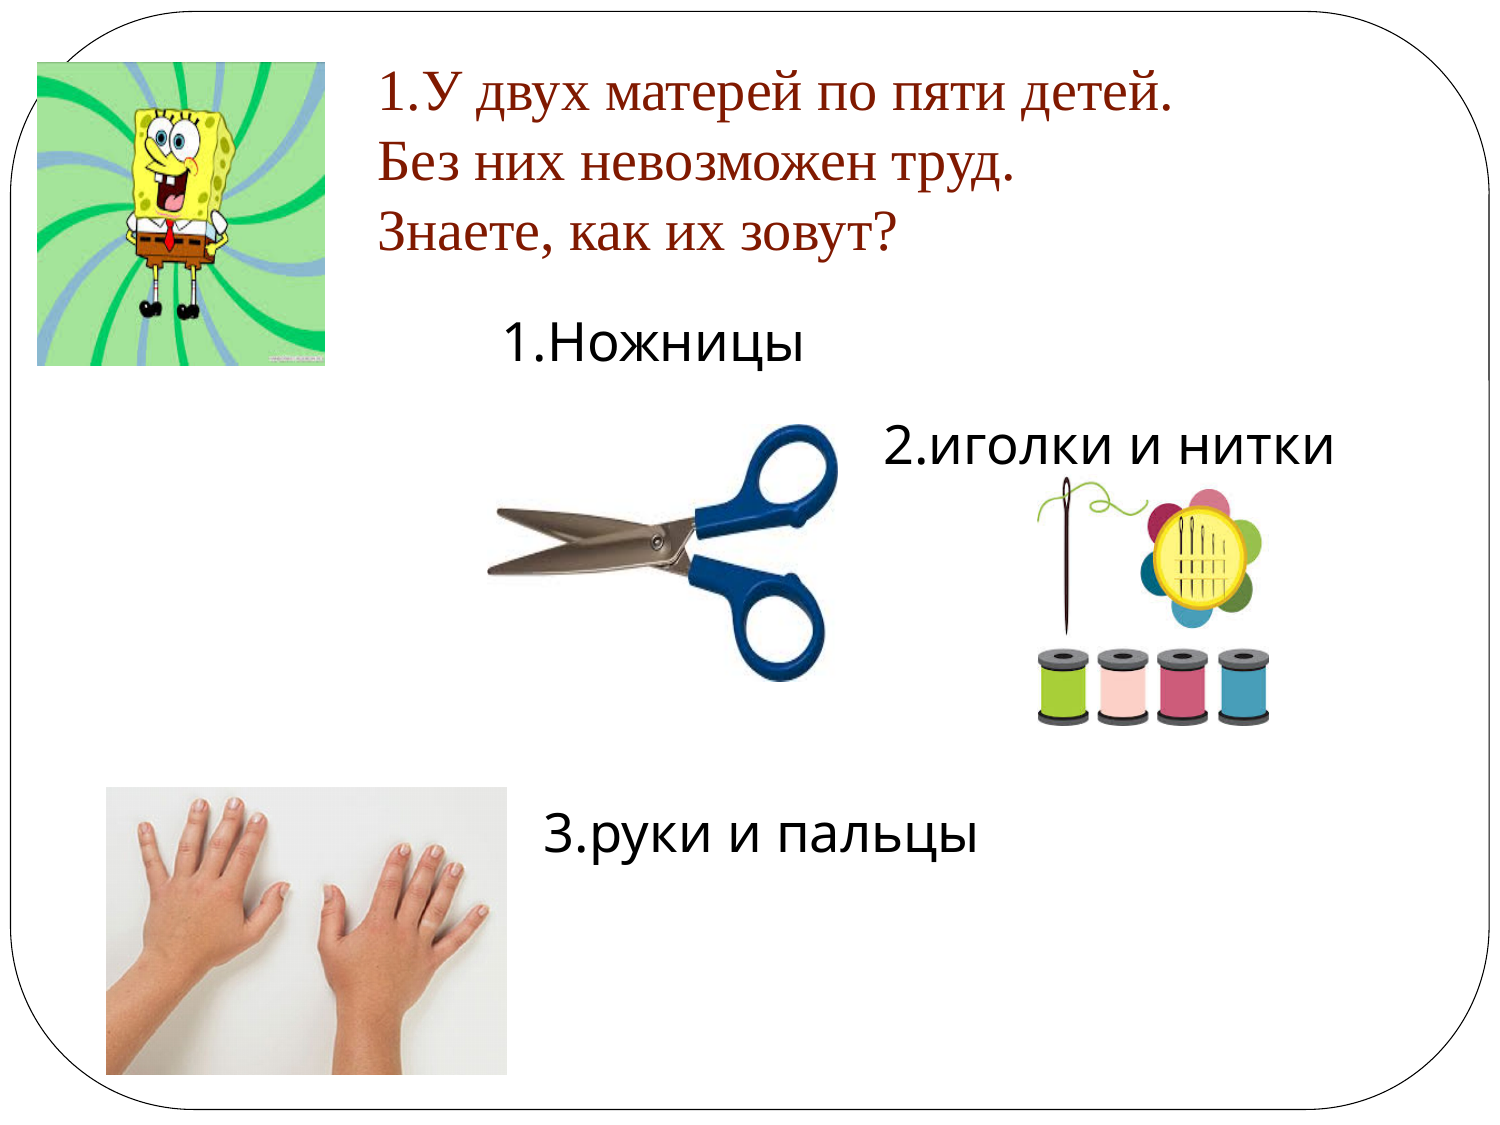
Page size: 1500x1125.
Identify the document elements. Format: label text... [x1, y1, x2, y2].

list 1.Ножницы 2.иголки и нитки 3.руки и пальцы [375, 299, 1425, 1063]
picture [1037, 474, 1269, 726]
title 1.У двух матерей по пяти детей. Без них невозможен труд. Знаете, как их зовут? [362, 45, 1263, 275]
picture [487, 424, 838, 682]
picture [37, 62, 325, 366]
picture [106, 787, 507, 1075]
